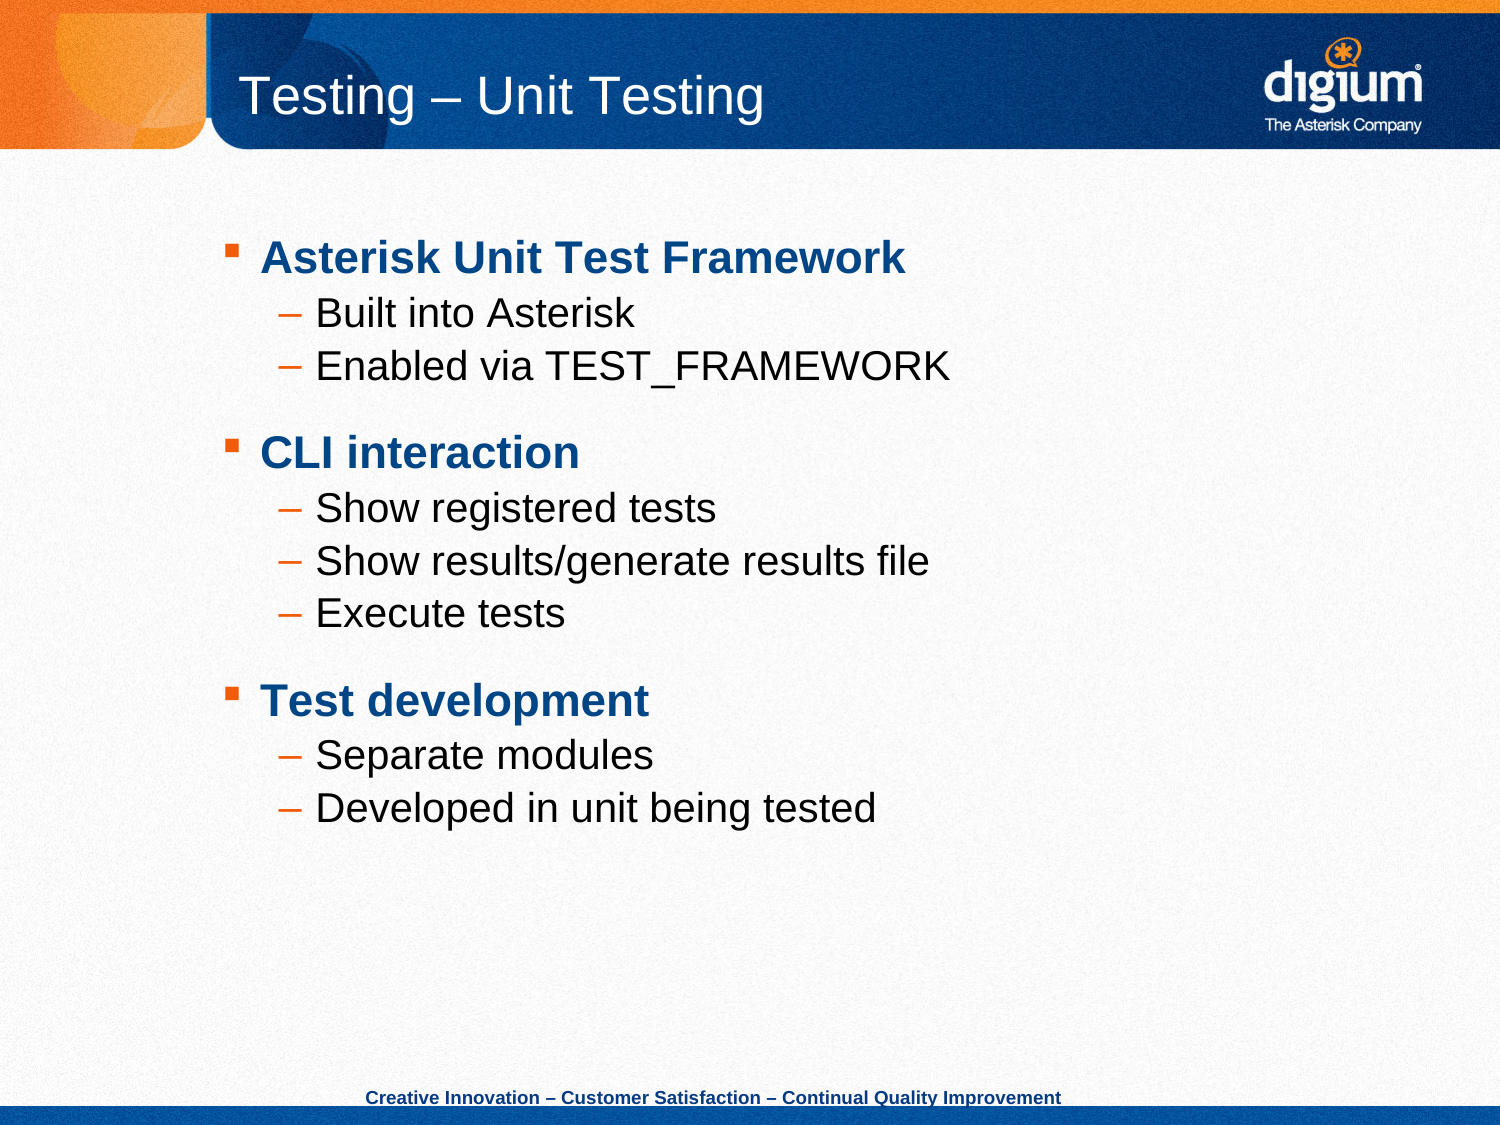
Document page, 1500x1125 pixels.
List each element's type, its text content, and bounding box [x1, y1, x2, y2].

title Testing – Unit Testing [238, 27, 1243, 127]
picture [0, 0, 1500, 1125]
list Asterisk Unit Test Framework Built into Asterisk Enabled via TEST_FRAMEWORK CLI interaction Show registered tests Show results/generate results file Execute tests Test development Separate modules Developed in unit being tested [206, 224, 1301, 967]
